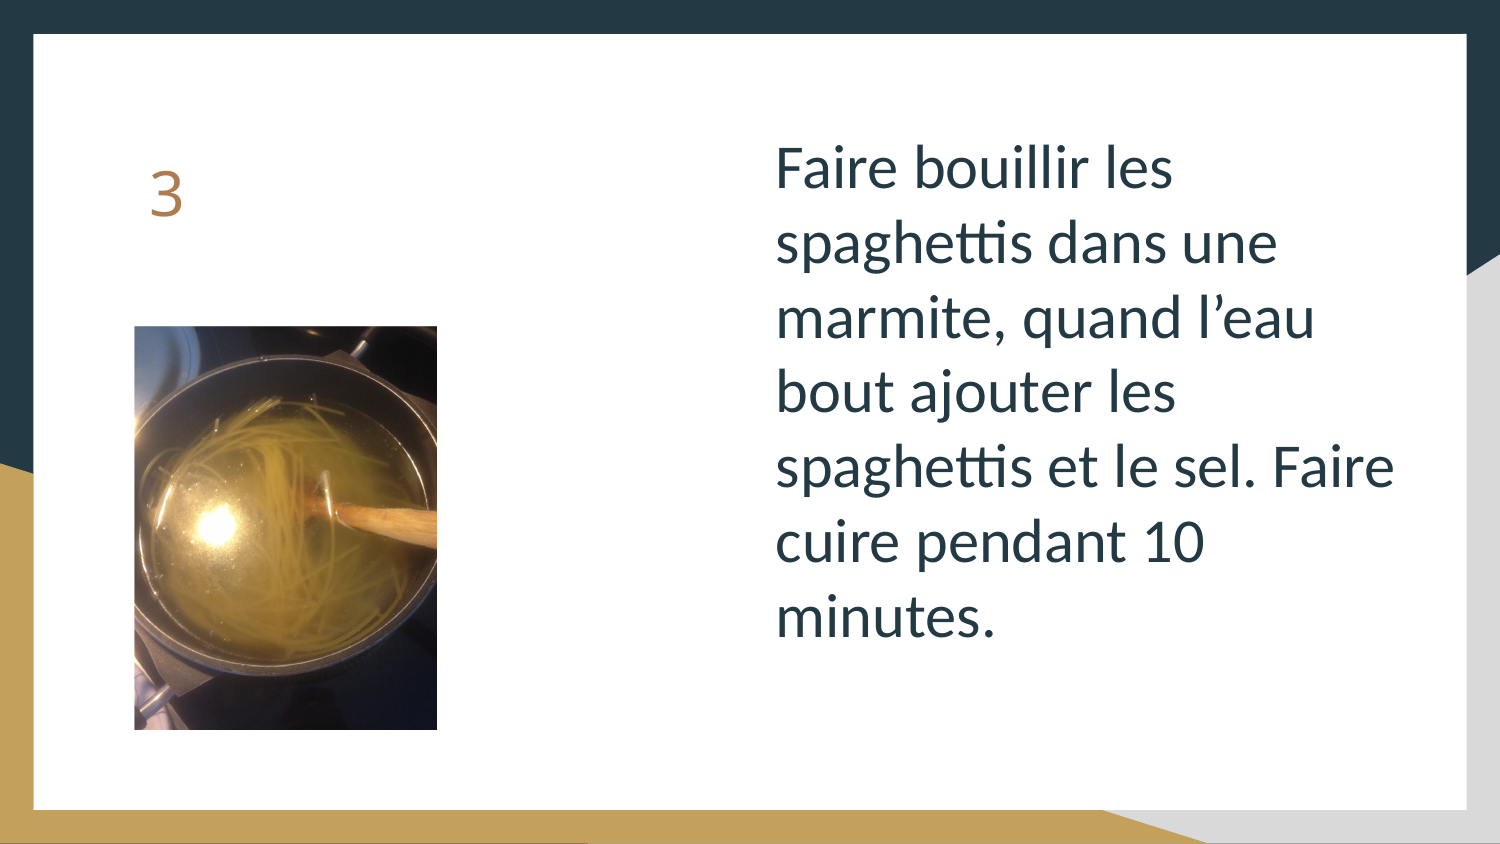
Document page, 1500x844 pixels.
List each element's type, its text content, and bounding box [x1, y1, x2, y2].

picture [134, 326, 437, 730]
list Faire bouillir les spaghettis dans une marmite, quand l’eau bout ajouter les spaghettis et le sel. Faire cuire pendant 10 minutes. [760, 110, 1423, 744]
title 3 [134, 138, 760, 296]
